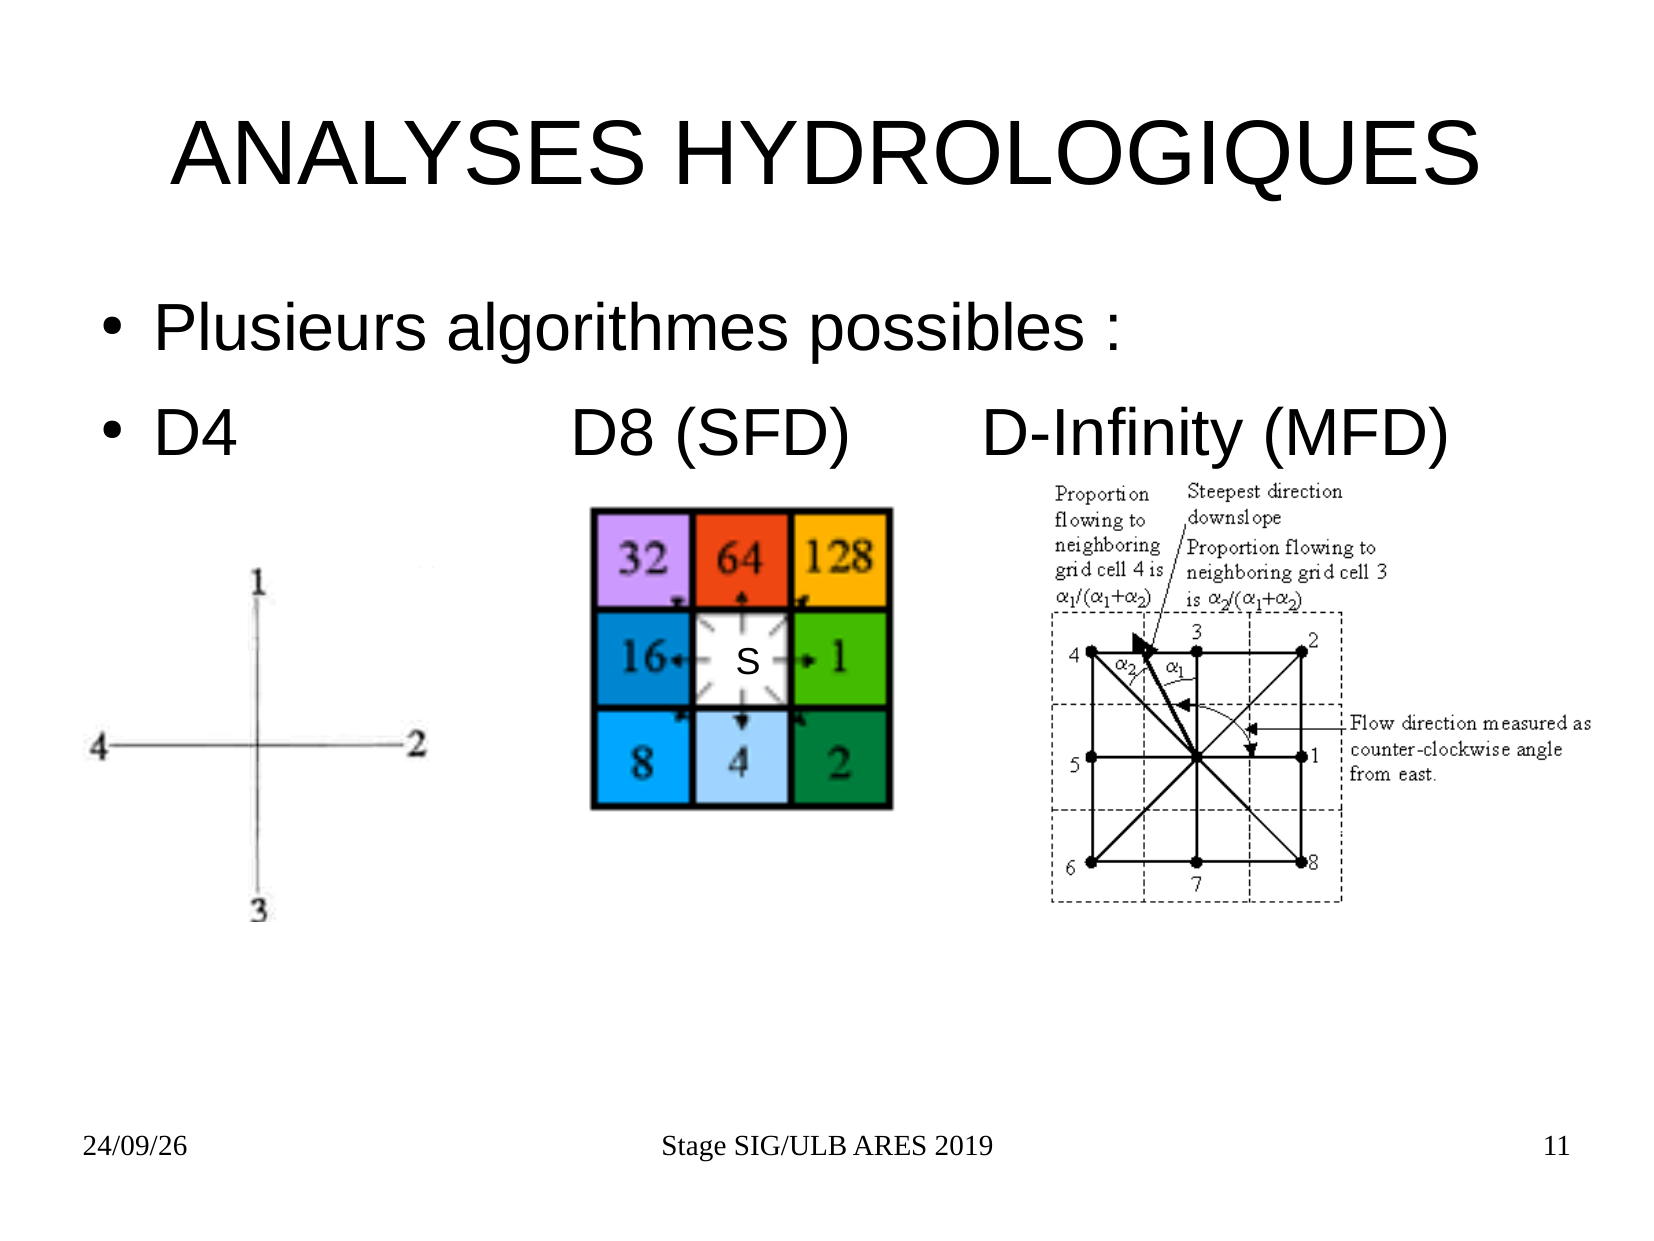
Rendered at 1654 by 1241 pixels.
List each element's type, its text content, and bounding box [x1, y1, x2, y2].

picture [1027, 472, 1607, 922]
list Plusieurs algorithmes possibles : D4 D8 (SFD) D-Infinity (MFD) [82, 290, 1571, 1010]
title ANALYSES HYDROLOGIQUES [82, 49, 1571, 257]
picture [82, 566, 437, 922]
picture [555, 496, 941, 827]
